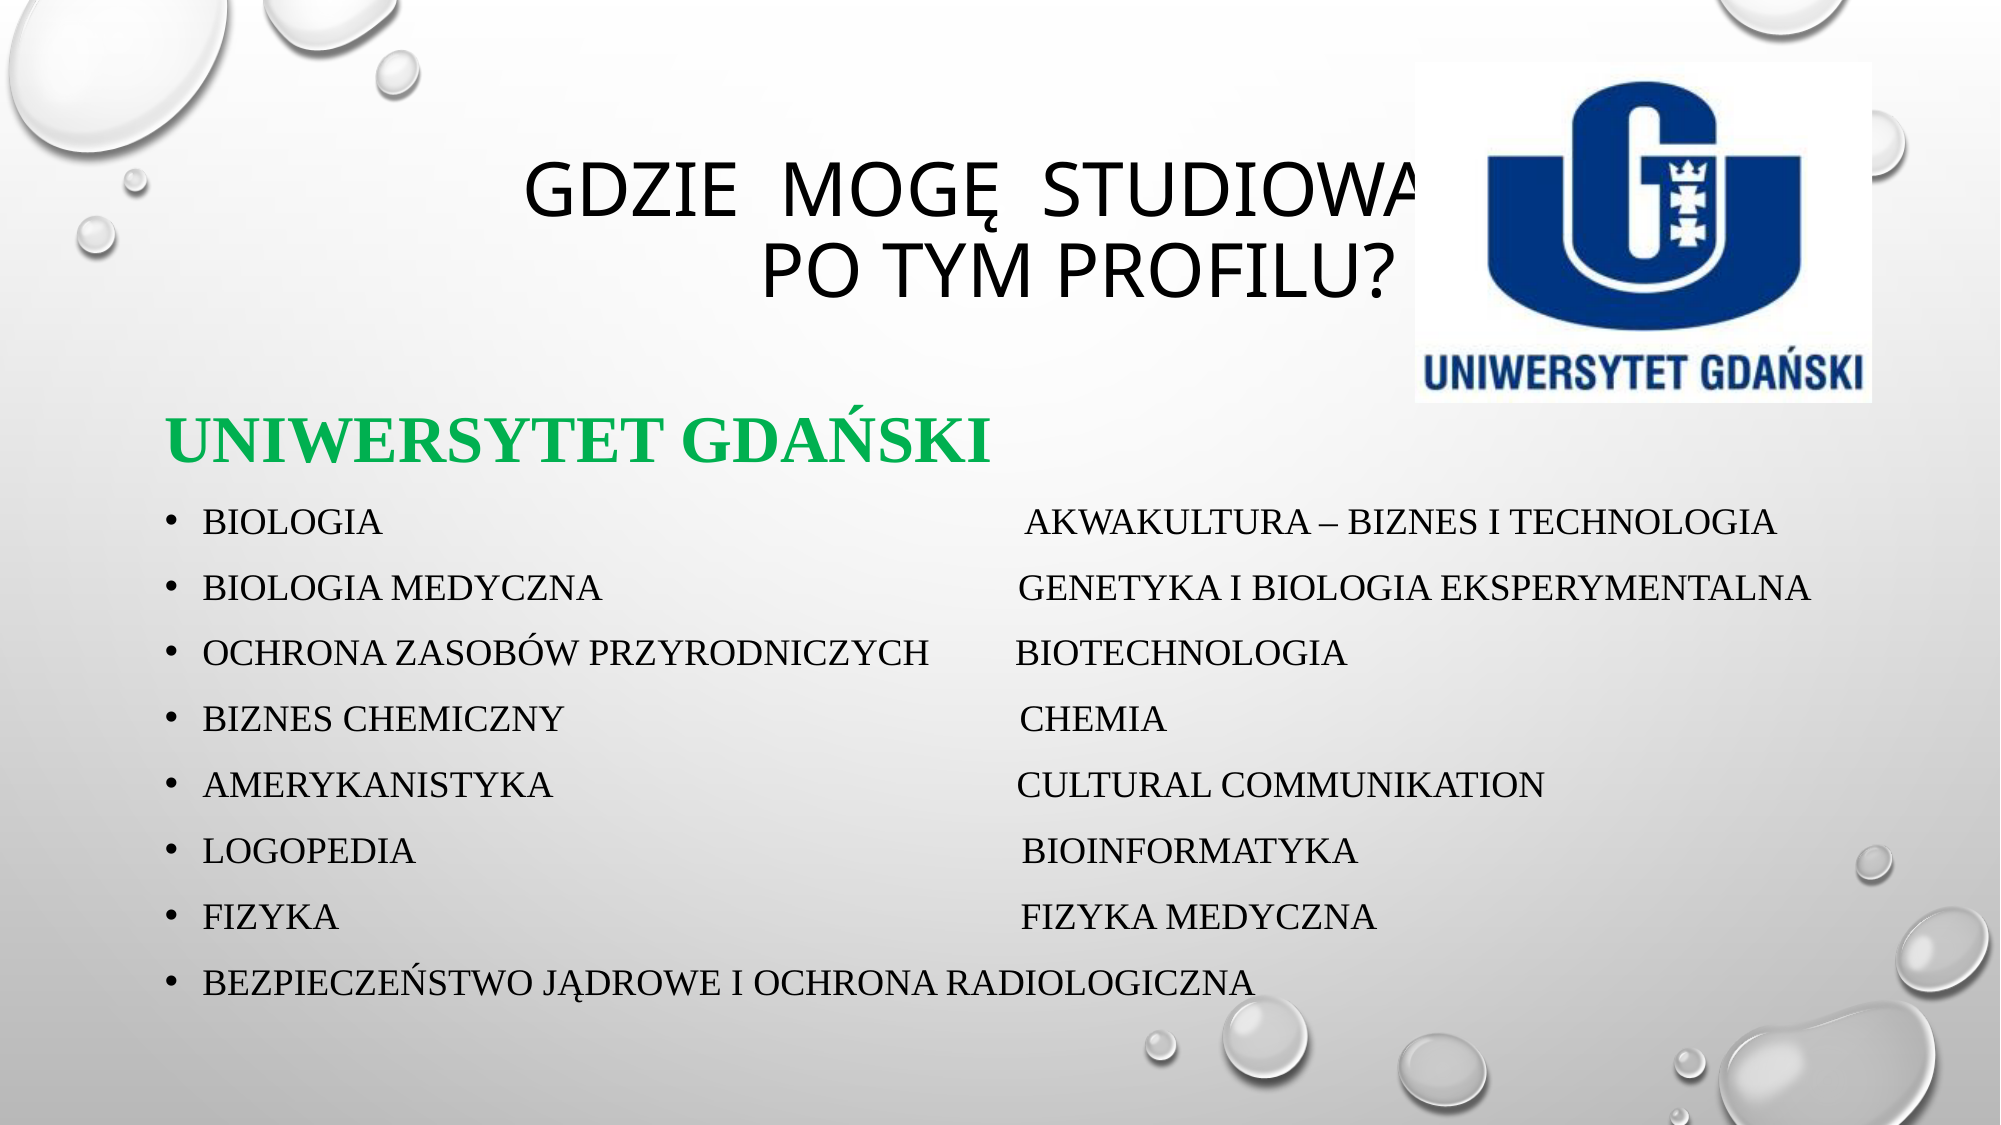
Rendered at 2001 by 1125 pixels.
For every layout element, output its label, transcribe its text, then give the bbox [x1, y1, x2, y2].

list UNIWERSYTET GDAŃSKI Biologia Akwakultura – biznes i technologia Biologia medyczna Genetyka i biologia eksperymentalna Ochrona zasobów przyrodniczych Biotechnologia Biznes chemiczny Chemia Amerykanistyka Cultural communikation Logopedia BIOINFORMATYKA Fizyka Fizyka medyczna BEZPIECZEŃSTWO JĄDROWE I OCHRONA RADIOLOGICZNA [149, 388, 1873, 1041]
title Gdzie mogę studiować po tym profilu? [149, 101, 1414, 364]
picture [1414, 62, 1873, 403]
